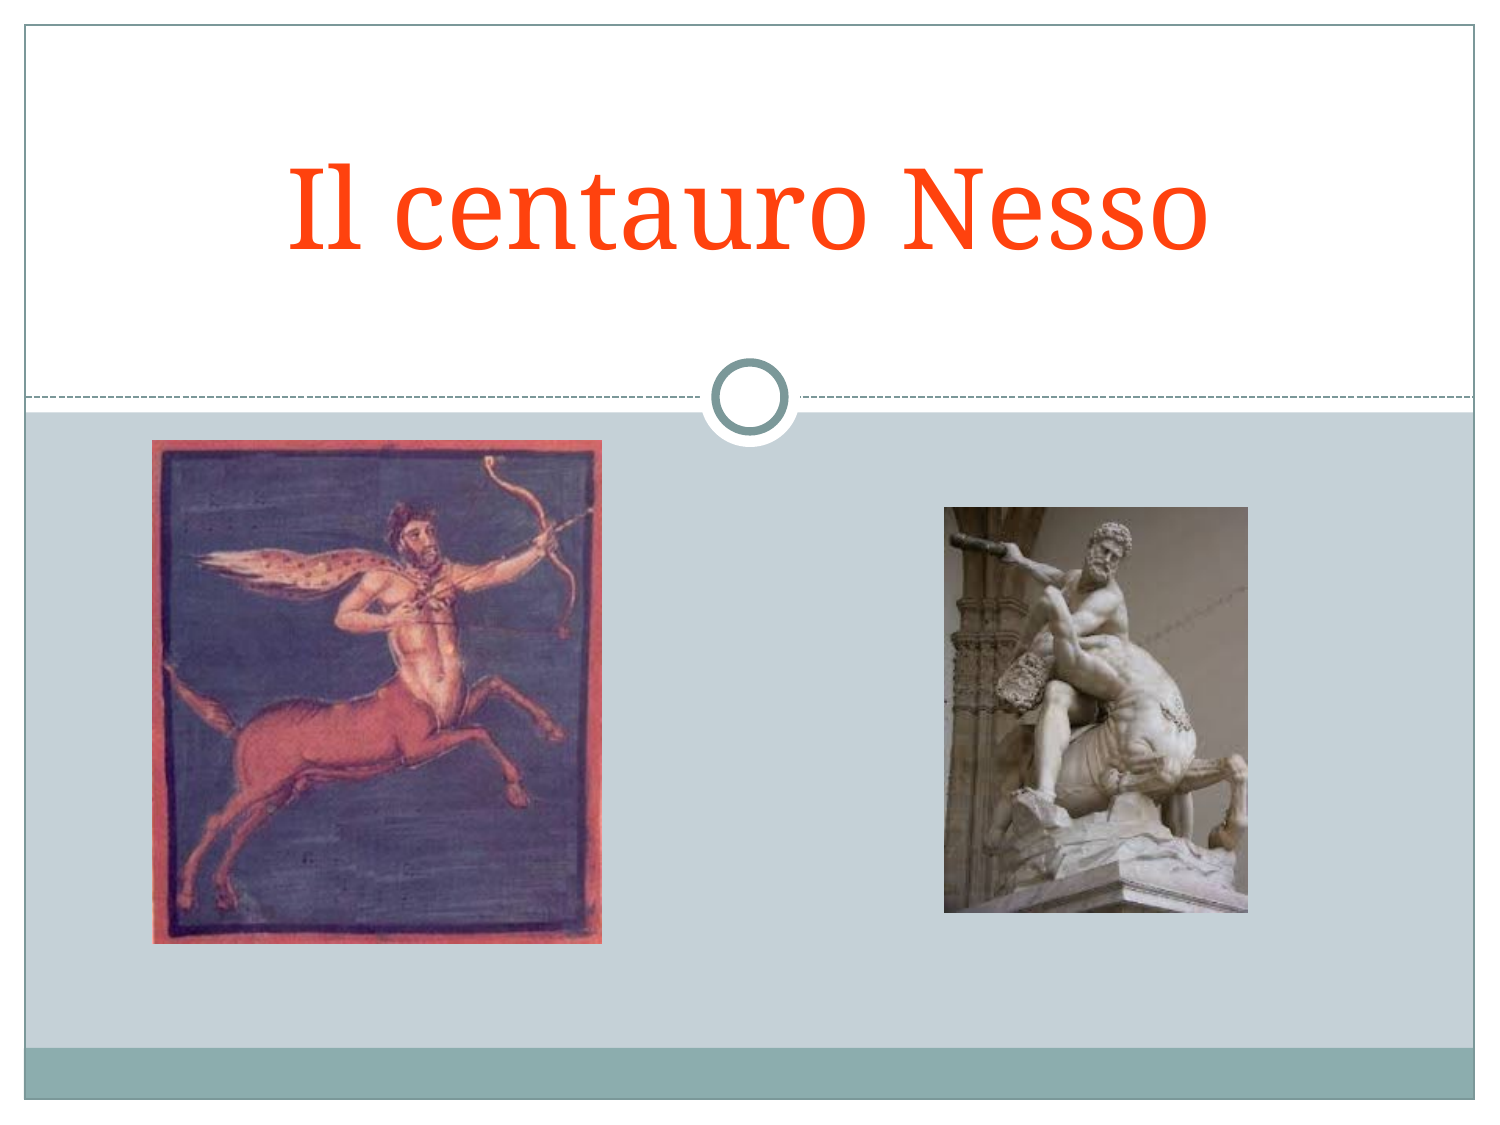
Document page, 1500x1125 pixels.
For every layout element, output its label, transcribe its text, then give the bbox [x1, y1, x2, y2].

title Il centauro Nesso [112, 62, 1388, 350]
picture [944, 507, 1248, 913]
picture [152, 440, 602, 944]
